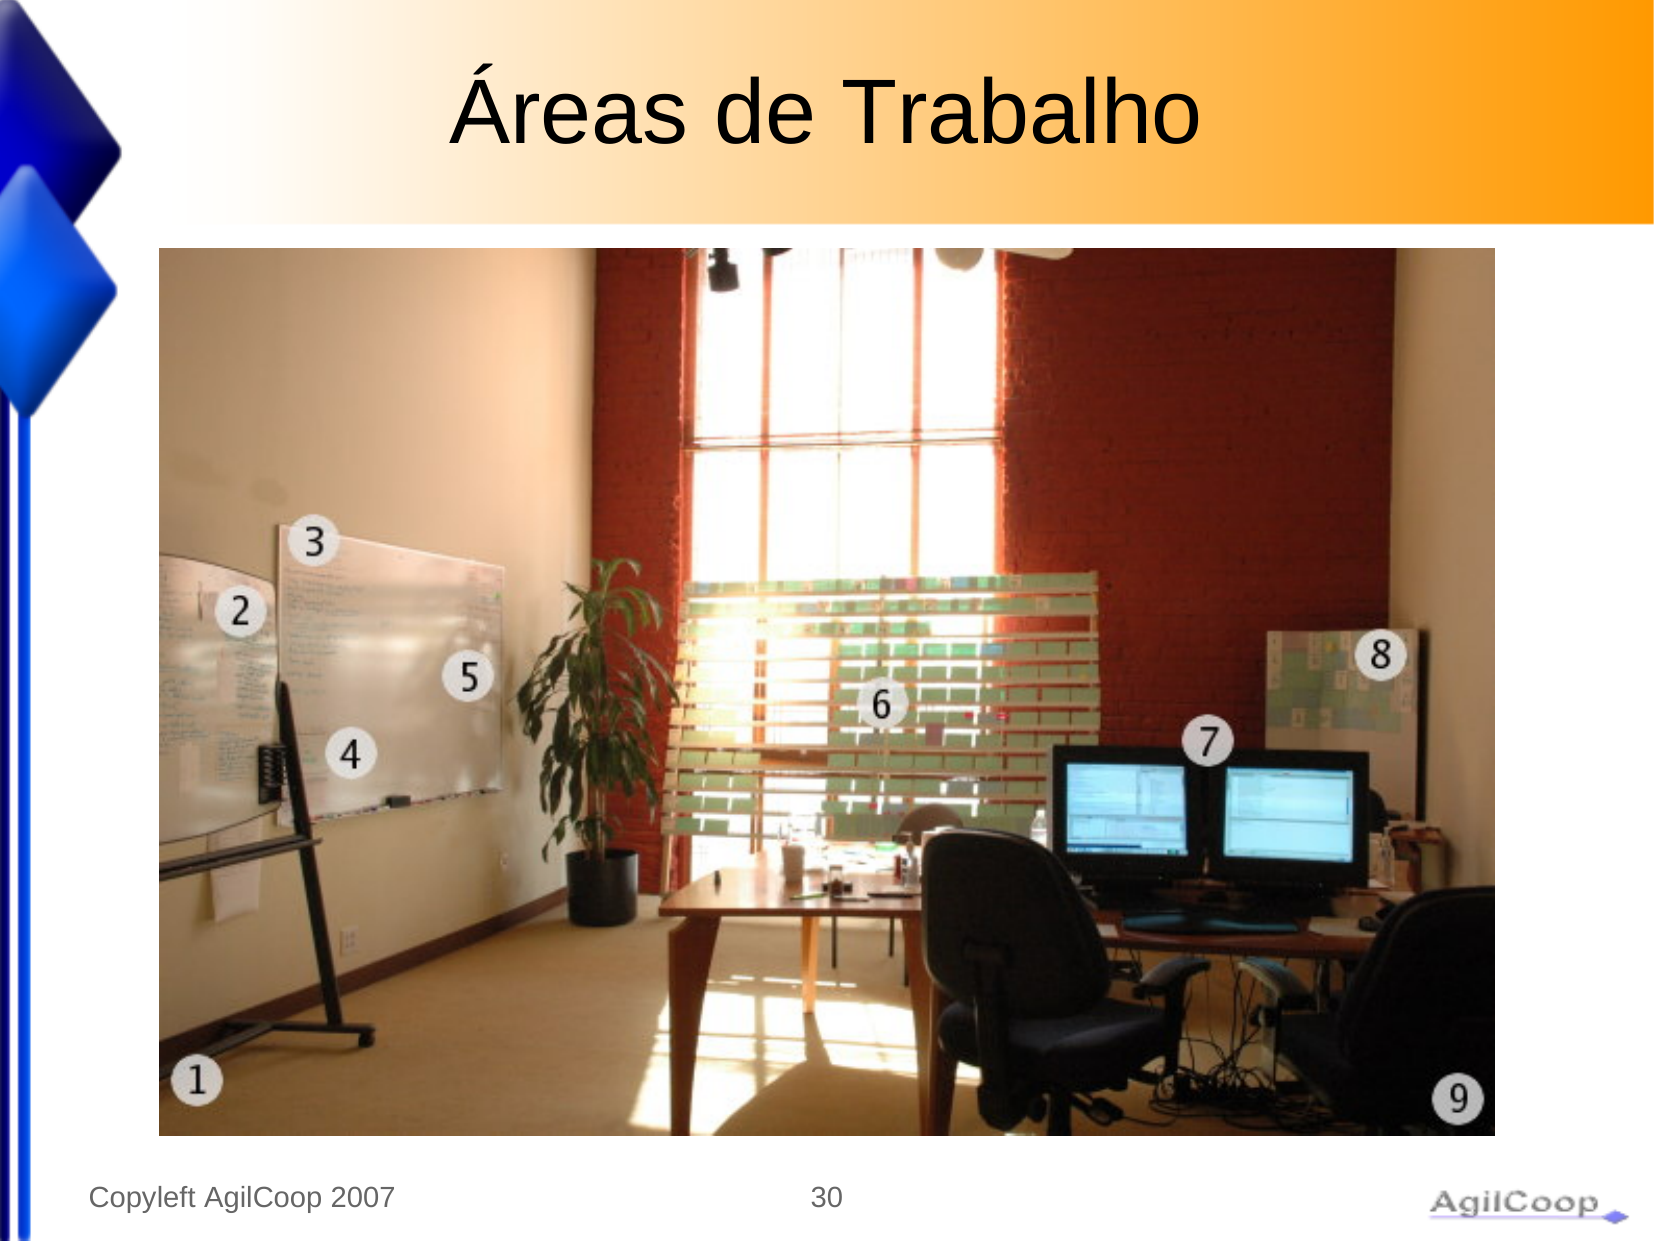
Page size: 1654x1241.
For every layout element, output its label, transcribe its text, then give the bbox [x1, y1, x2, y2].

title Áreas de Trabalho [82, 8, 1571, 216]
picture [0, 0, 1654, 1241]
